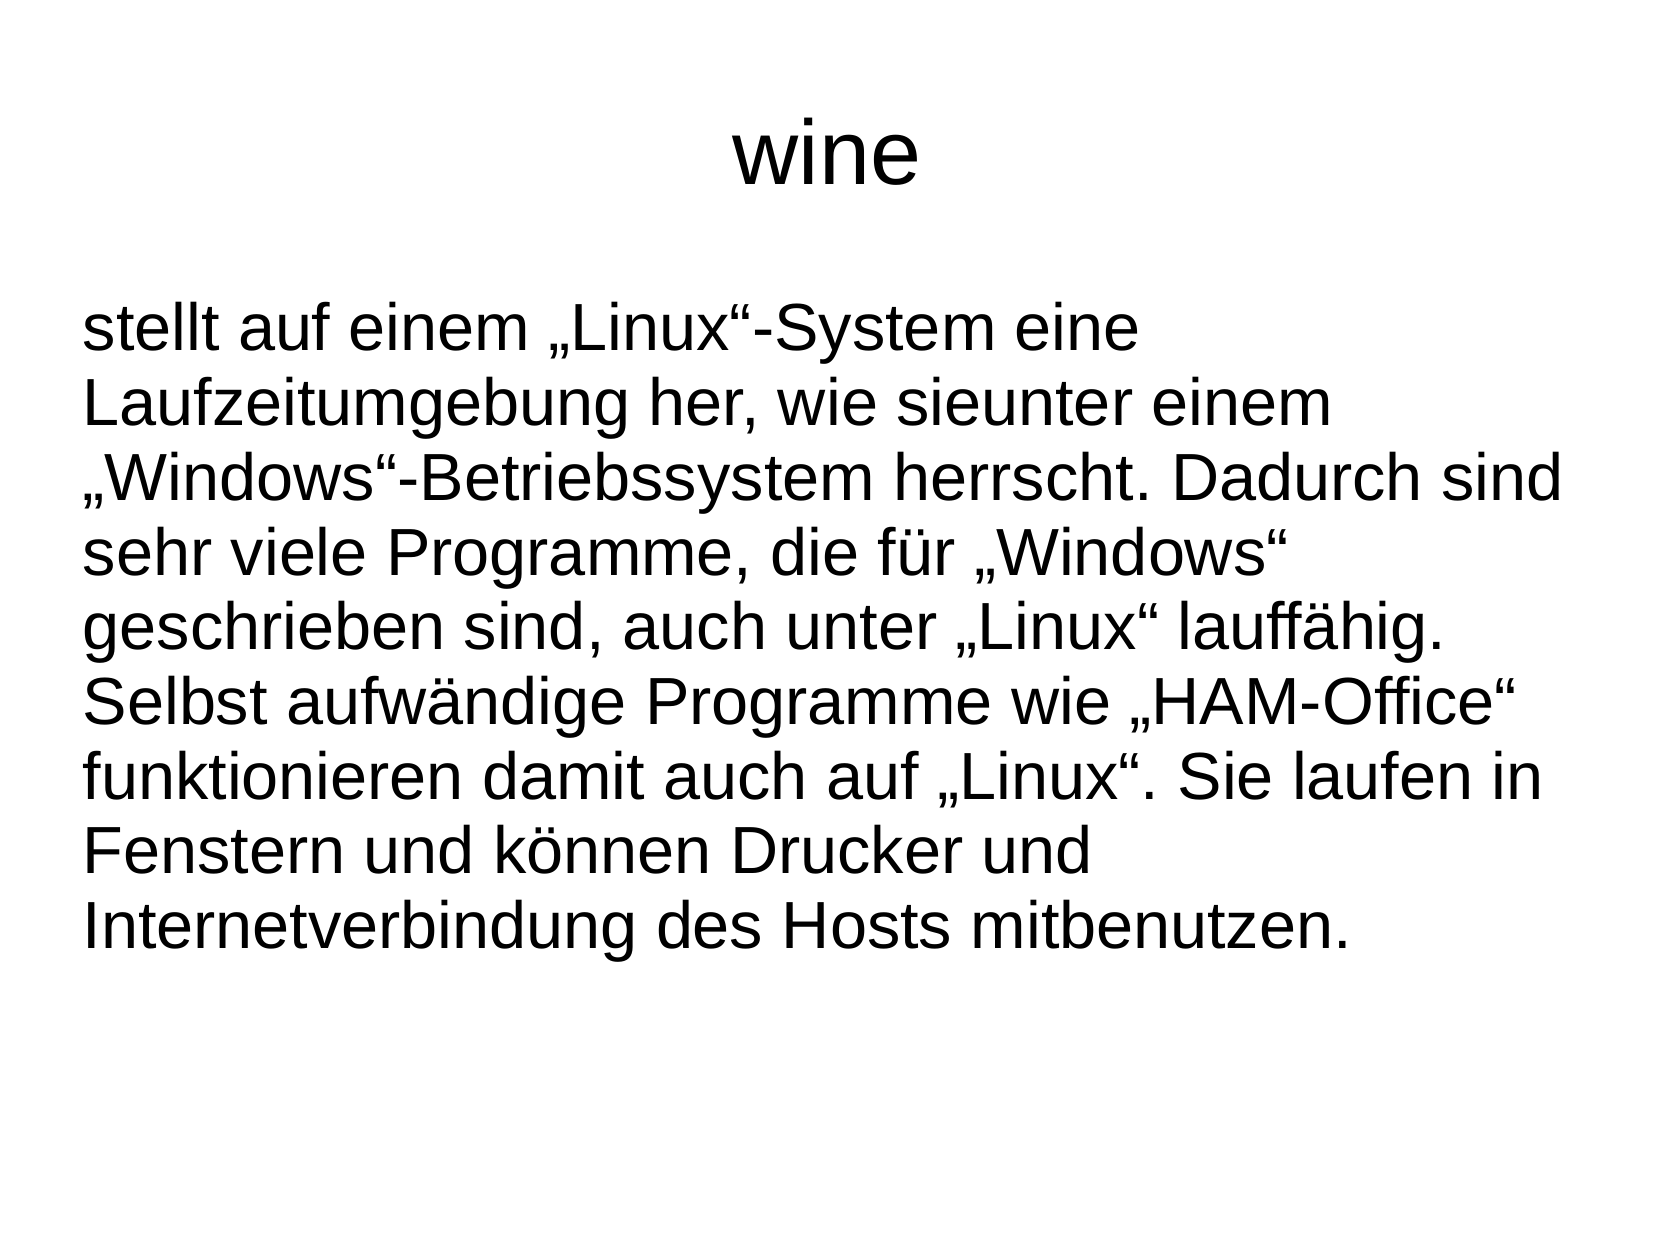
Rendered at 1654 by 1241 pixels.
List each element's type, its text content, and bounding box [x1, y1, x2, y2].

list stellt auf einem „Linux“-System eine Laufzeitumgebung her, wie sieunter einem „Windows“-Betriebssystem herrscht. Dadurch sind sehr viele Programme, die für „Windows“ geschrieben sind, auch unter „Linux“ lauffähig. Selbst aufwändige Programme wie „HAM-Office“ funktionieren damit auch auf „Linux“. Sie laufen in Fenstern und können Drucker und Internetverbindung des Hosts mitbenutzen. [82, 290, 1571, 1010]
title wine [82, 49, 1571, 257]
